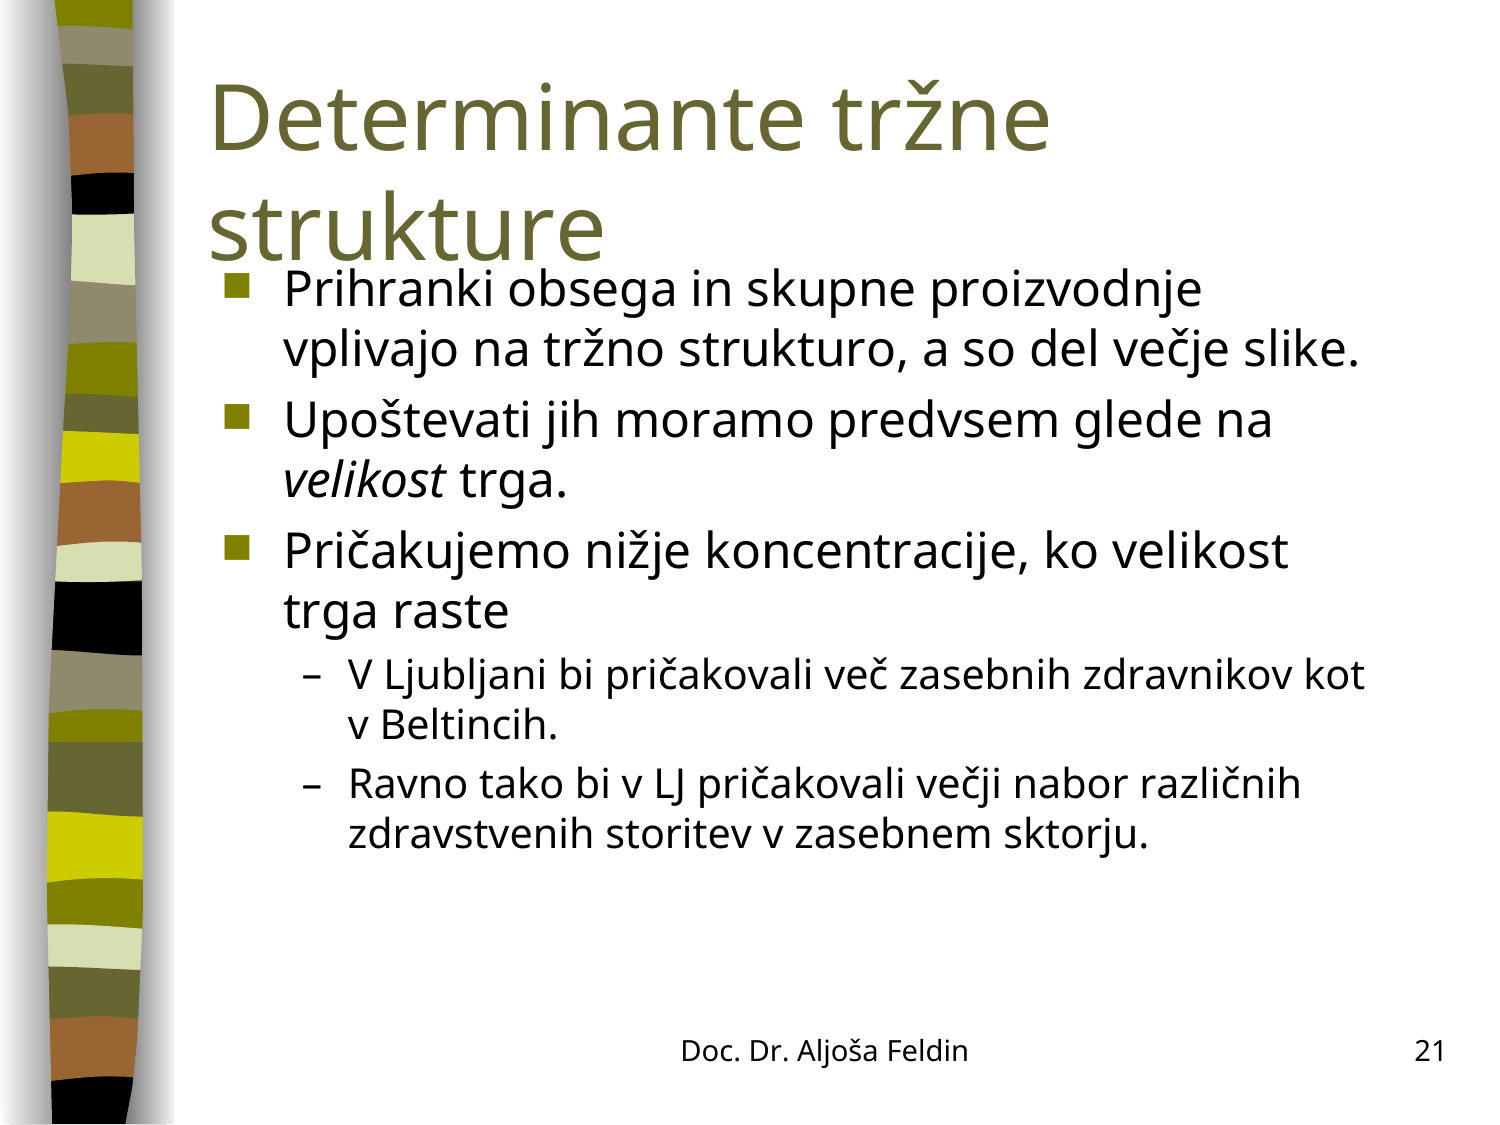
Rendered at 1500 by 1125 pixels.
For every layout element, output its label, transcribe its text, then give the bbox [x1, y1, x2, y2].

list Prihranki obsega in skupne proizvodnje vplivajo na tržno strukturo, a so del večje slike. Upoštevati jih moramo predvsem glede na velikost trga. Pričakujemo nižje koncentracije, ko velikost trga raste V Ljubljani bi pričakovali več zasebnih zdravnikov kot v Beltincih. Ravno tako bi v LJ pričakovali večji nabor različnih zdravstvenih storitev v zasebnem sktorju. [212, 249, 1388, 901]
text_box <number> [1149, 1025, 1463, 1101]
text_box Doc. Dr. Aljoša Feldin [587, 1025, 1063, 1101]
title Determinante tržne strukture [192, 74, 1468, 263]
